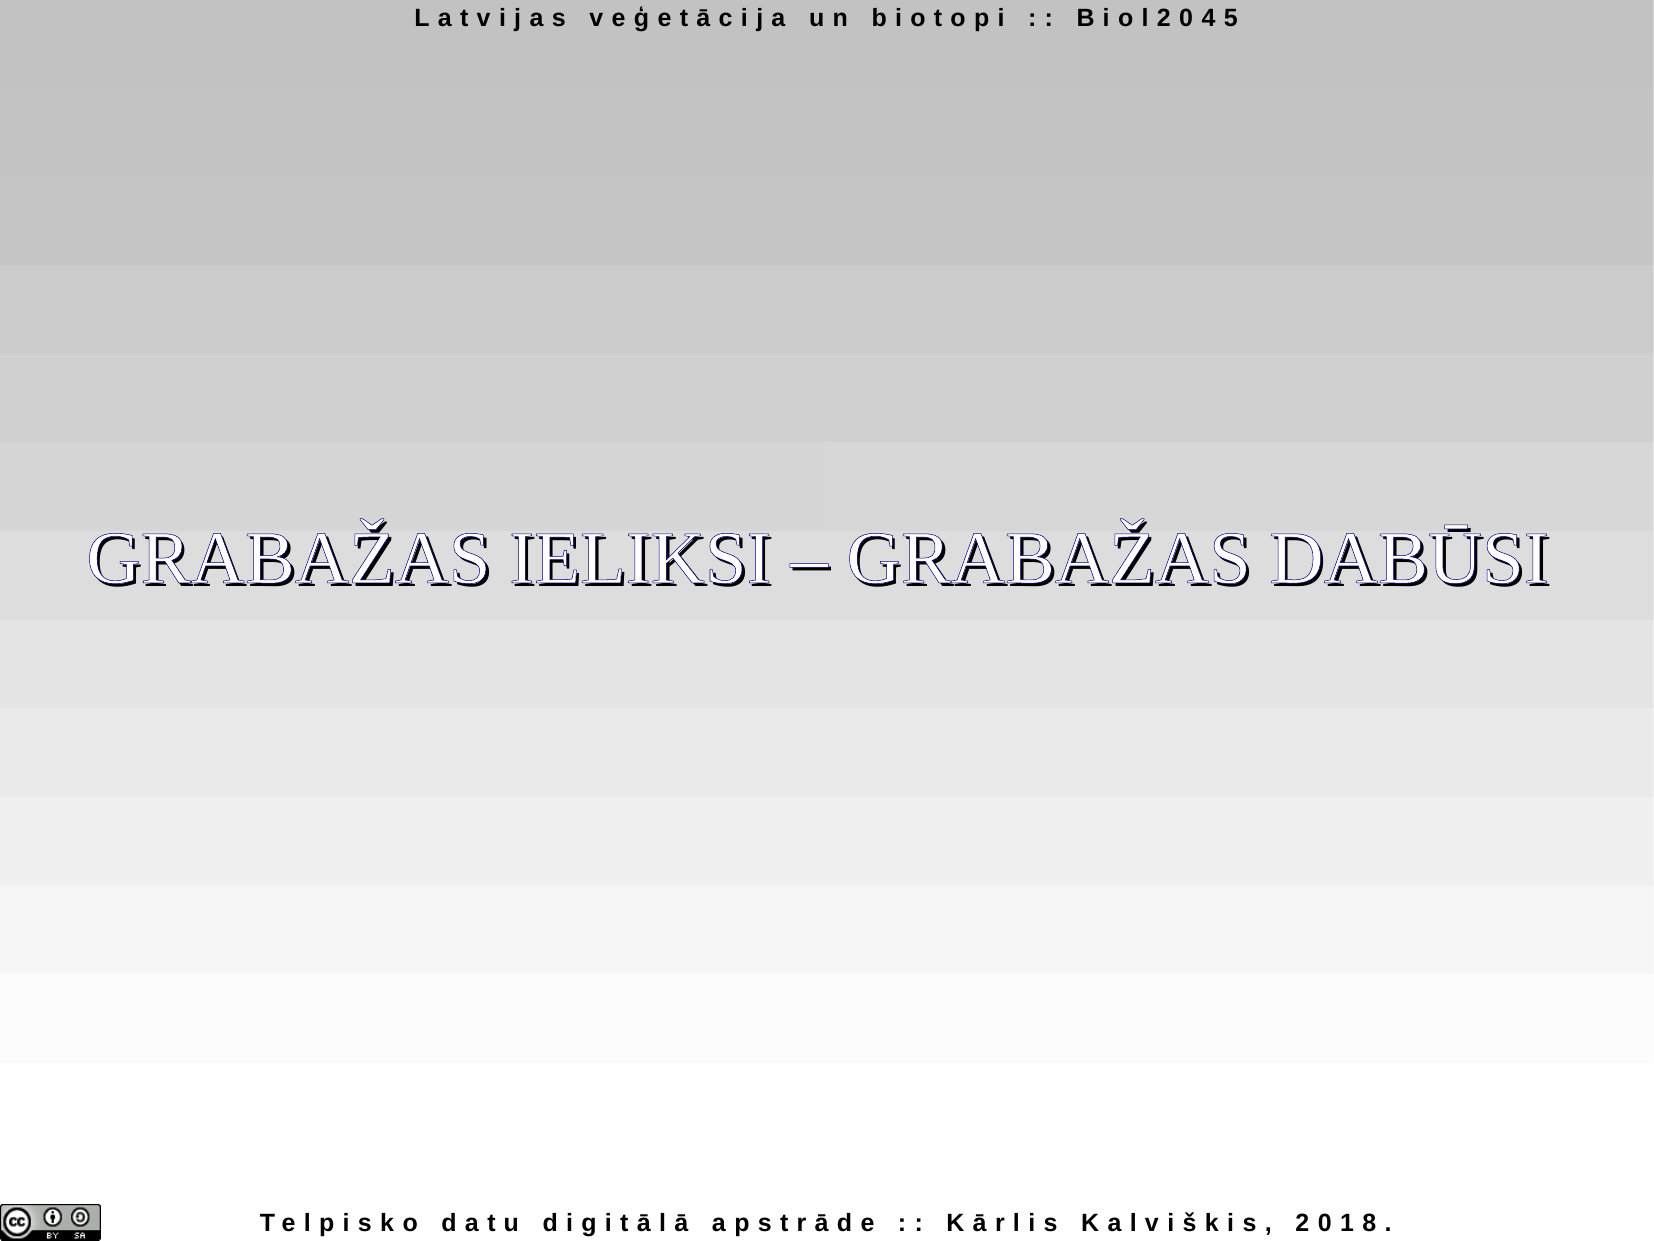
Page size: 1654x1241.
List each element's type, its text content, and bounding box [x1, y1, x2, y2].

text_box GRABAŽAS IELIKSI – GRABAŽAS DABŪSI [86, 516, 1568, 618]
picture [0, 0, 1654, 1241]
